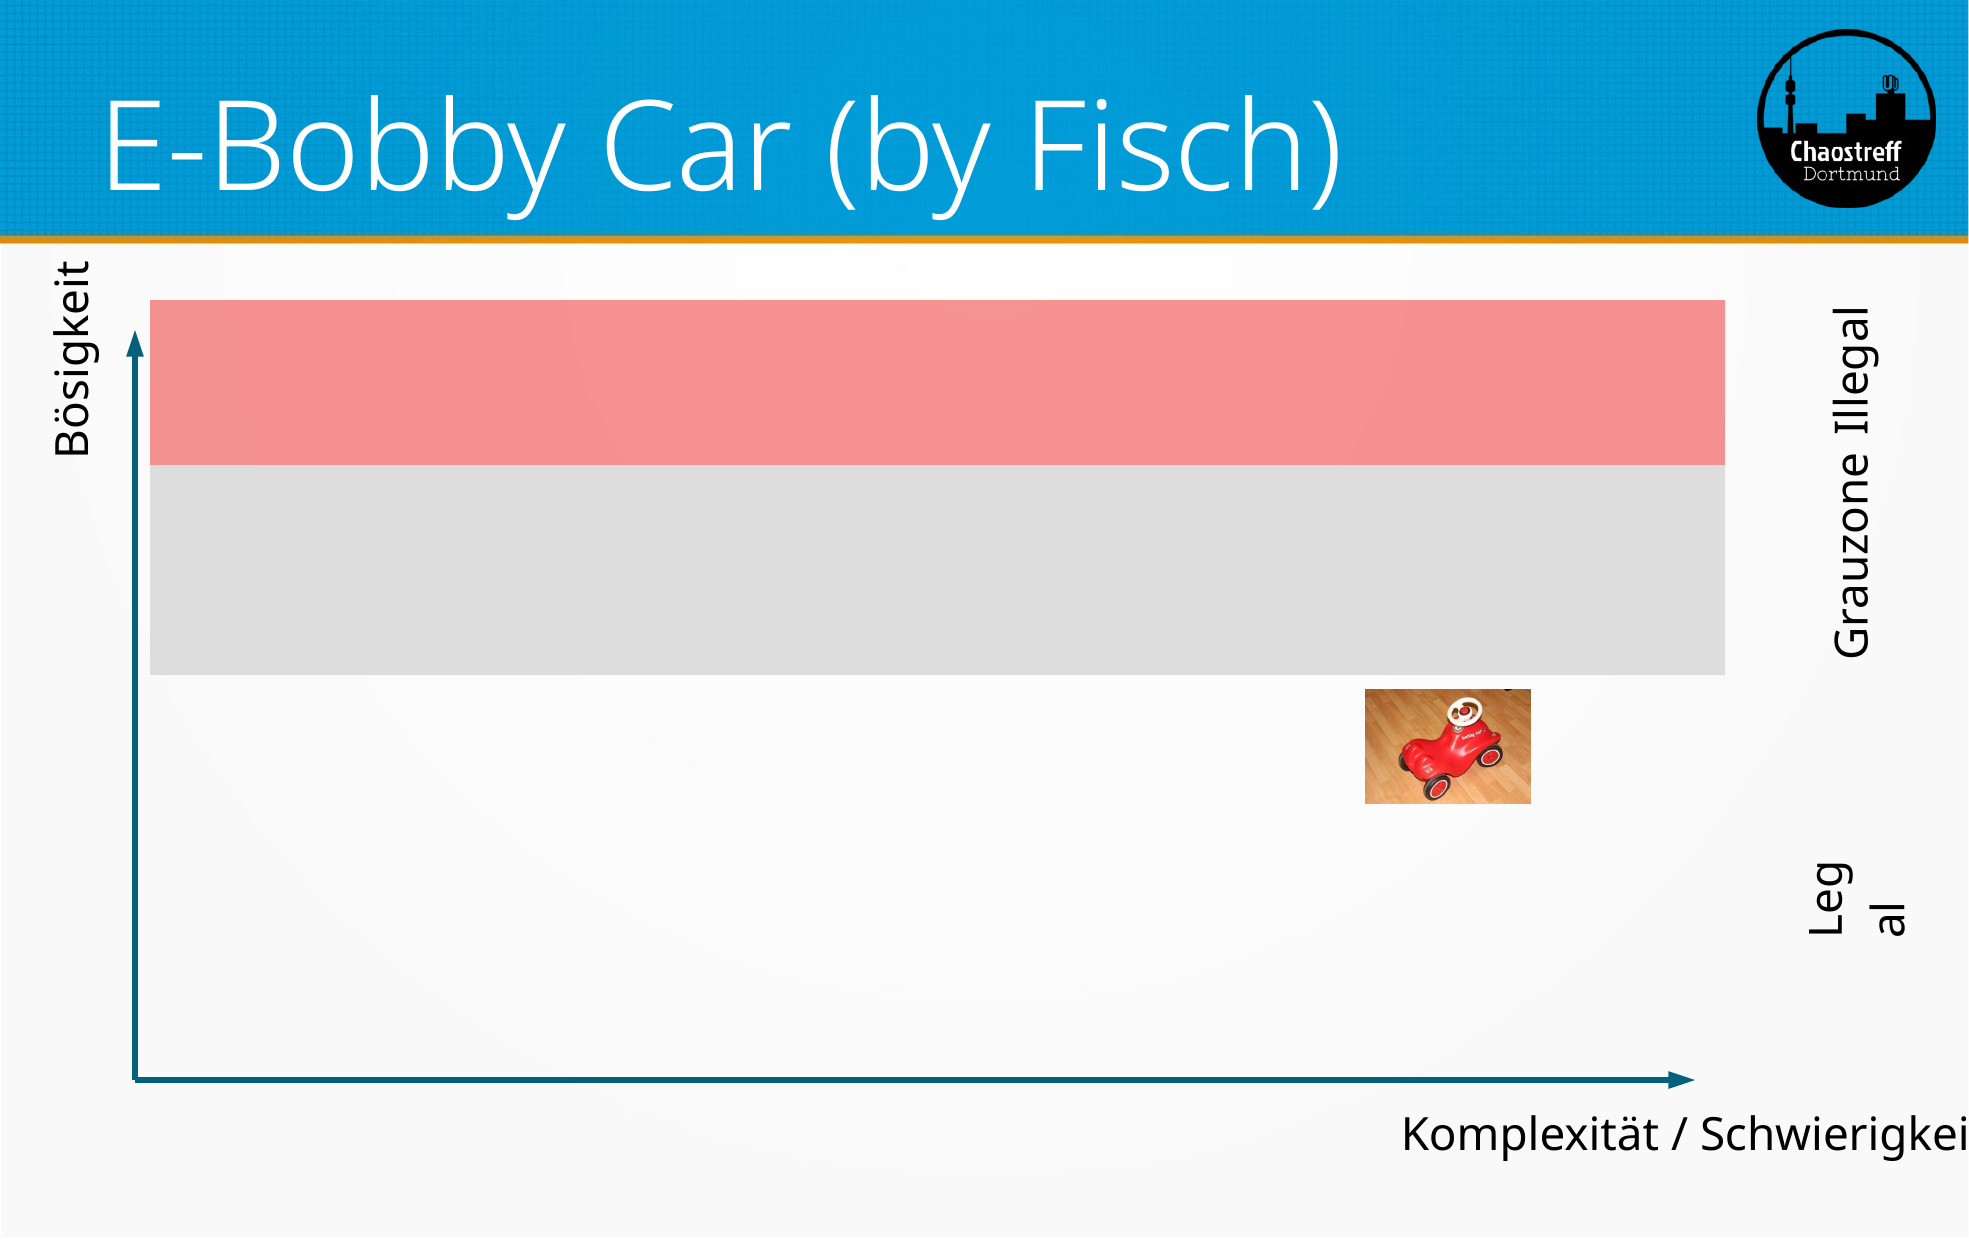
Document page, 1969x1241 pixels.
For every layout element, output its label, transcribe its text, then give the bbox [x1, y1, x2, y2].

text_box [150, 300, 1726, 676]
text_box Grauzone [1815, 472, 1885, 667]
text_box Komplexität / Schwierigkeit [1395, 1097, 1969, 1168]
text_box Illegal [1815, 315, 1885, 442]
text_box Bösigkeit [35, 276, 106, 466]
picture [0, 233, 1969, 1241]
title E-Bobby Car (by Fisch) [98, 19, 1870, 227]
text_box Legal [1820, 831, 1891, 945]
picture [1870, 34, 1935, 204]
